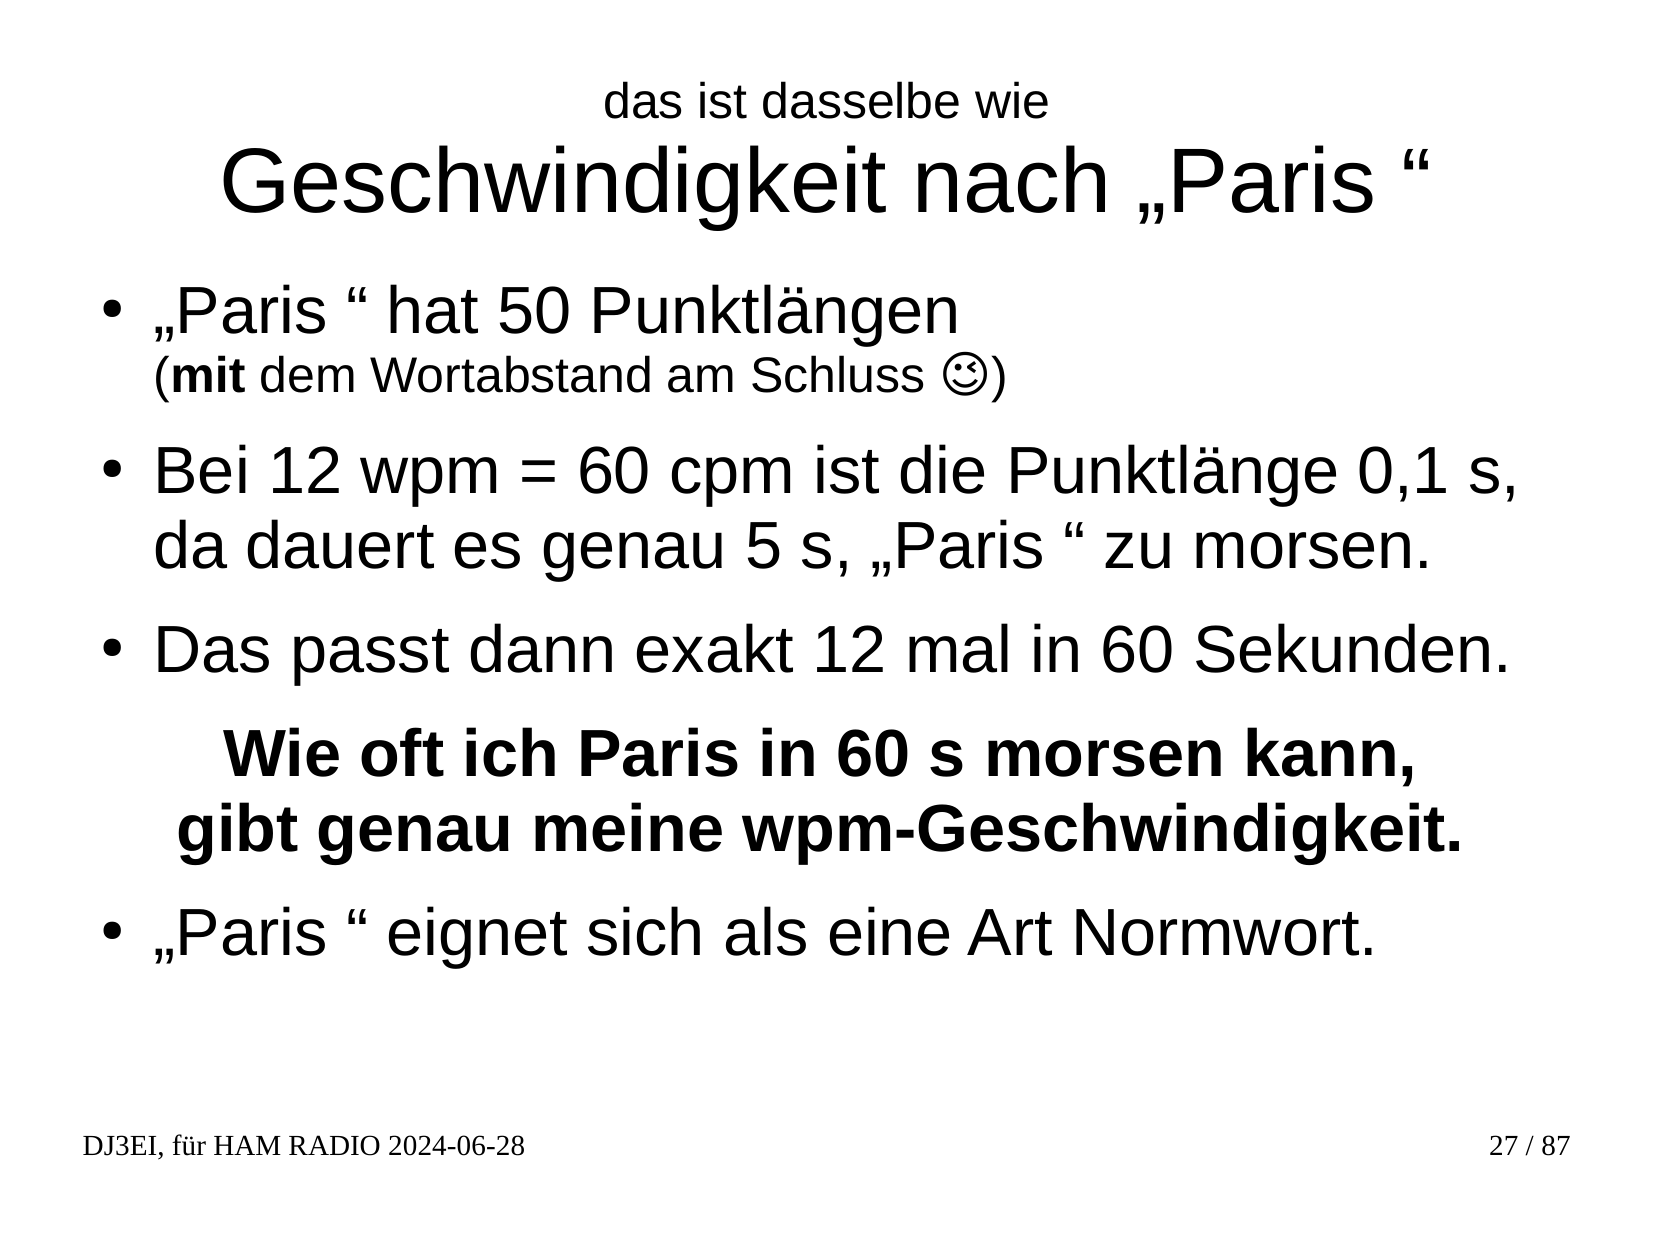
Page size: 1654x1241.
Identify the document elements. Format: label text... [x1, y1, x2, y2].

list „Paris “ hat 50 Punktlängen (mit dem Wortabstand am Schluss 😉) Bei 12 wpm = 60 cpm ist die Punktlänge 0,1 s, da dauert es genau 5 s, „Paris “ zu morsen. Das passt dann exakt 12 mal in 60 Sekunden. Wie oft ich Paris in 60 s morsen kann, gibt genau meine wpm-Geschwindigkeit. „Paris “ eignet sich als eine Art Normwort. [82, 272, 1560, 1040]
title das ist dasselbe wie Geschwindigkeit nach „Paris “ [82, 49, 1571, 257]
